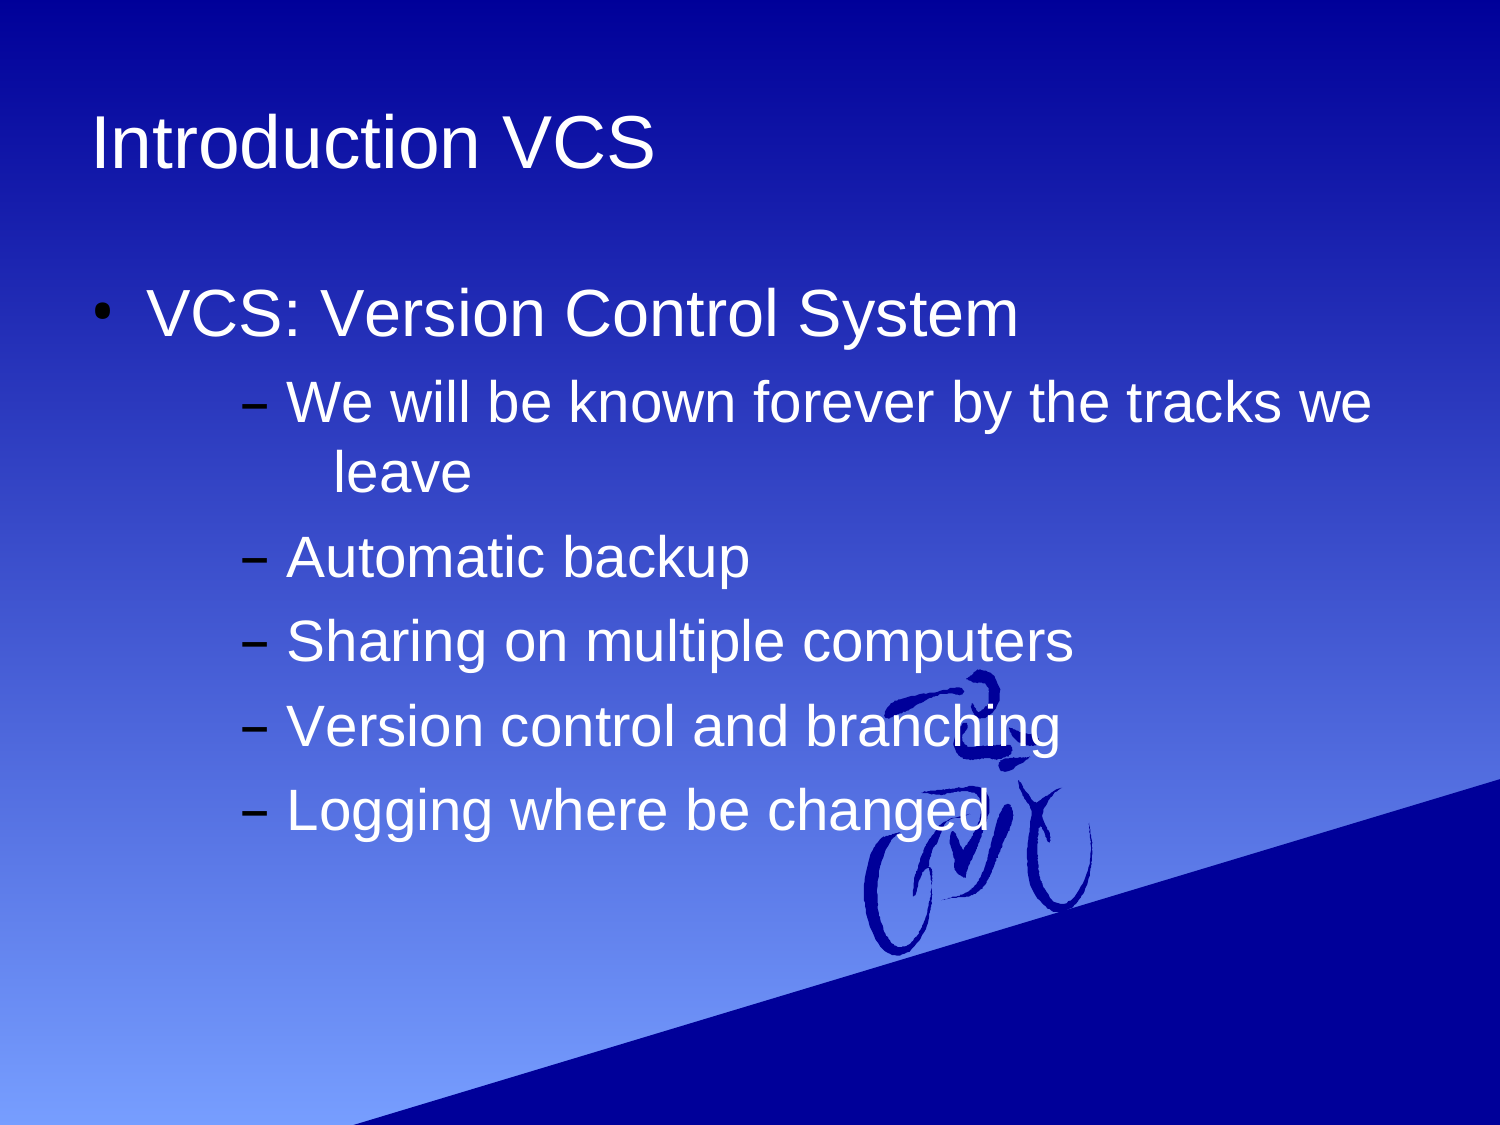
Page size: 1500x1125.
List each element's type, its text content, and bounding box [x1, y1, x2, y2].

list VCS: Version Control System We will be known forever by the tracks we leave Automatic backup Sharing on multiple computers Version control and branching Logging where be changed [75, 262, 1426, 1005]
title Introduction VCS [75, 45, 1426, 233]
